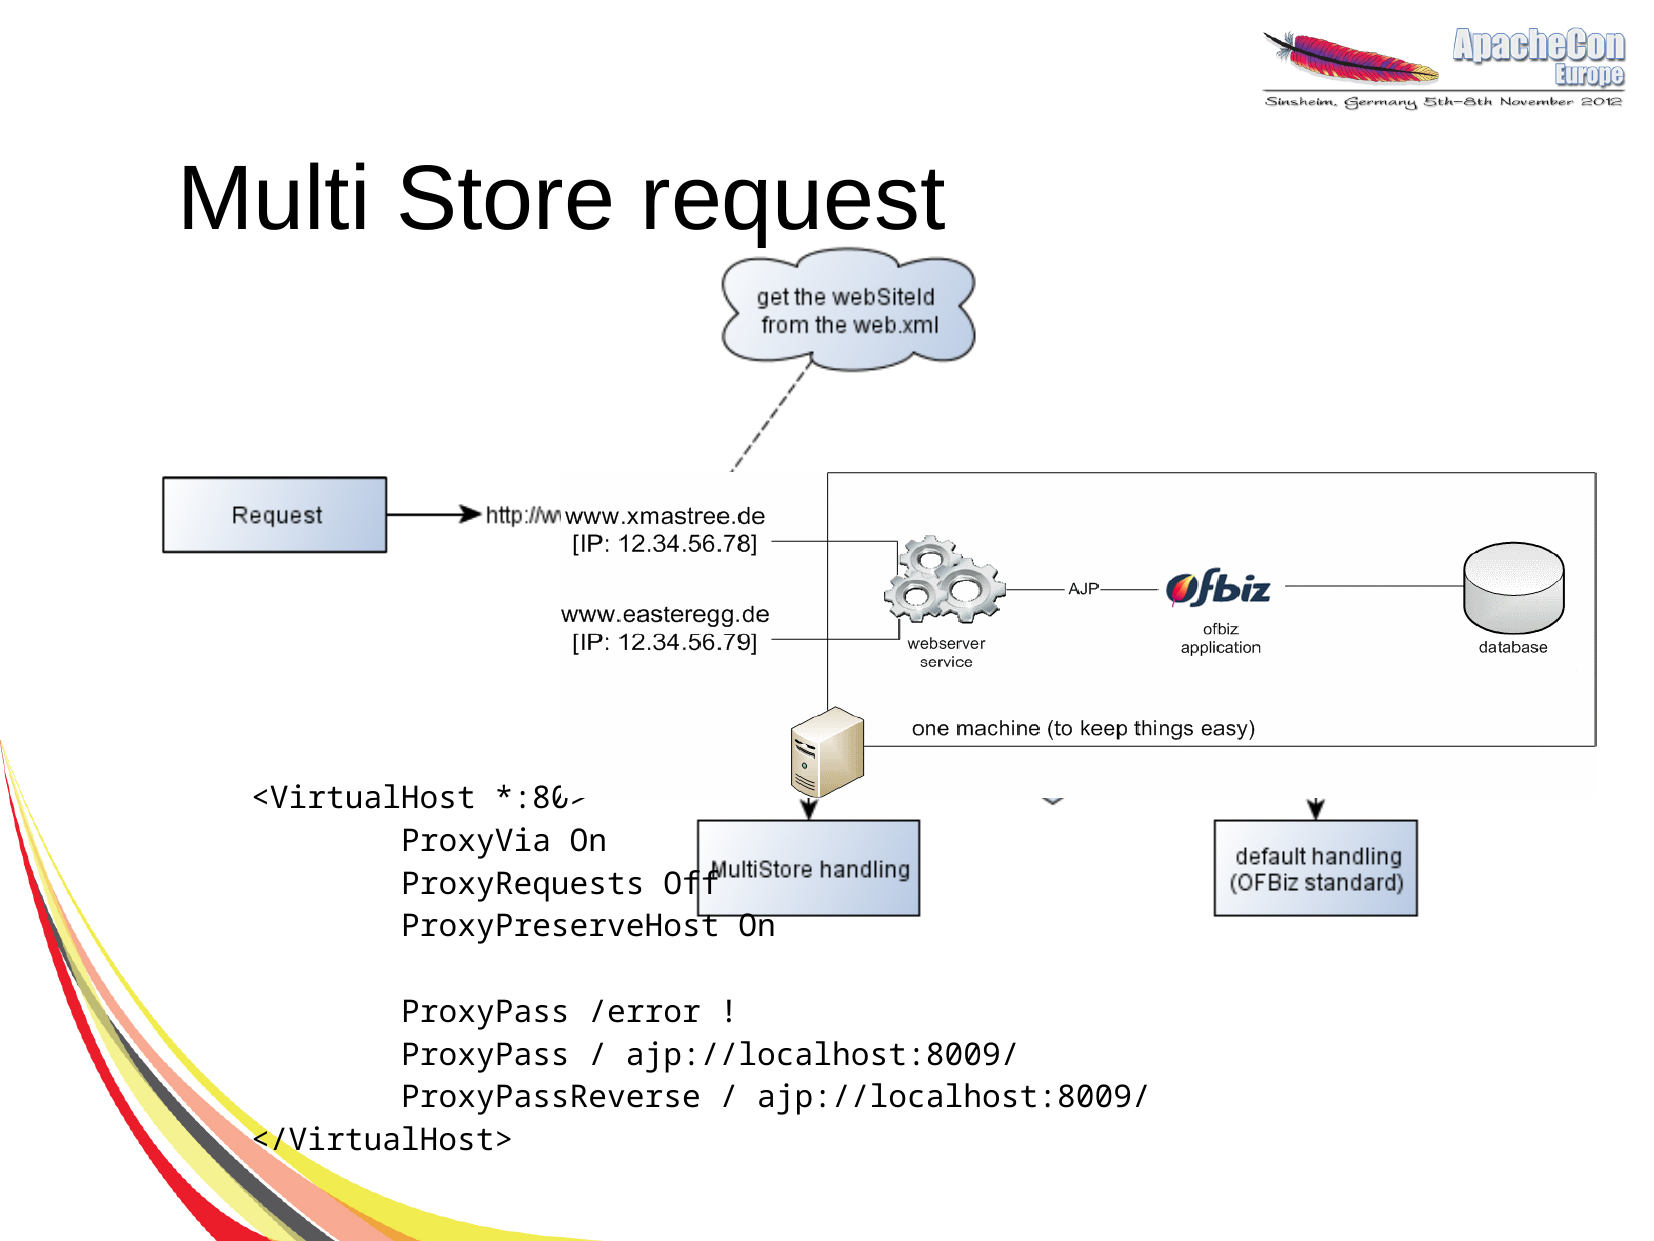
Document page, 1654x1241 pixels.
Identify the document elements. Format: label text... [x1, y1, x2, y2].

title Multi Store request [177, 141, 1536, 254]
text_box <VirtualHost *:80> ProxyVia On ProxyRequests Off ProxyPreserveHost On ProxyPass /error ! ProxyPass / ajp://localhost:8009/ ProxyPassReverse / ajp://localhost:8009/ </VirtualHost> [236, 767, 1094, 1112]
picture [0, 0, 1654, 1241]
